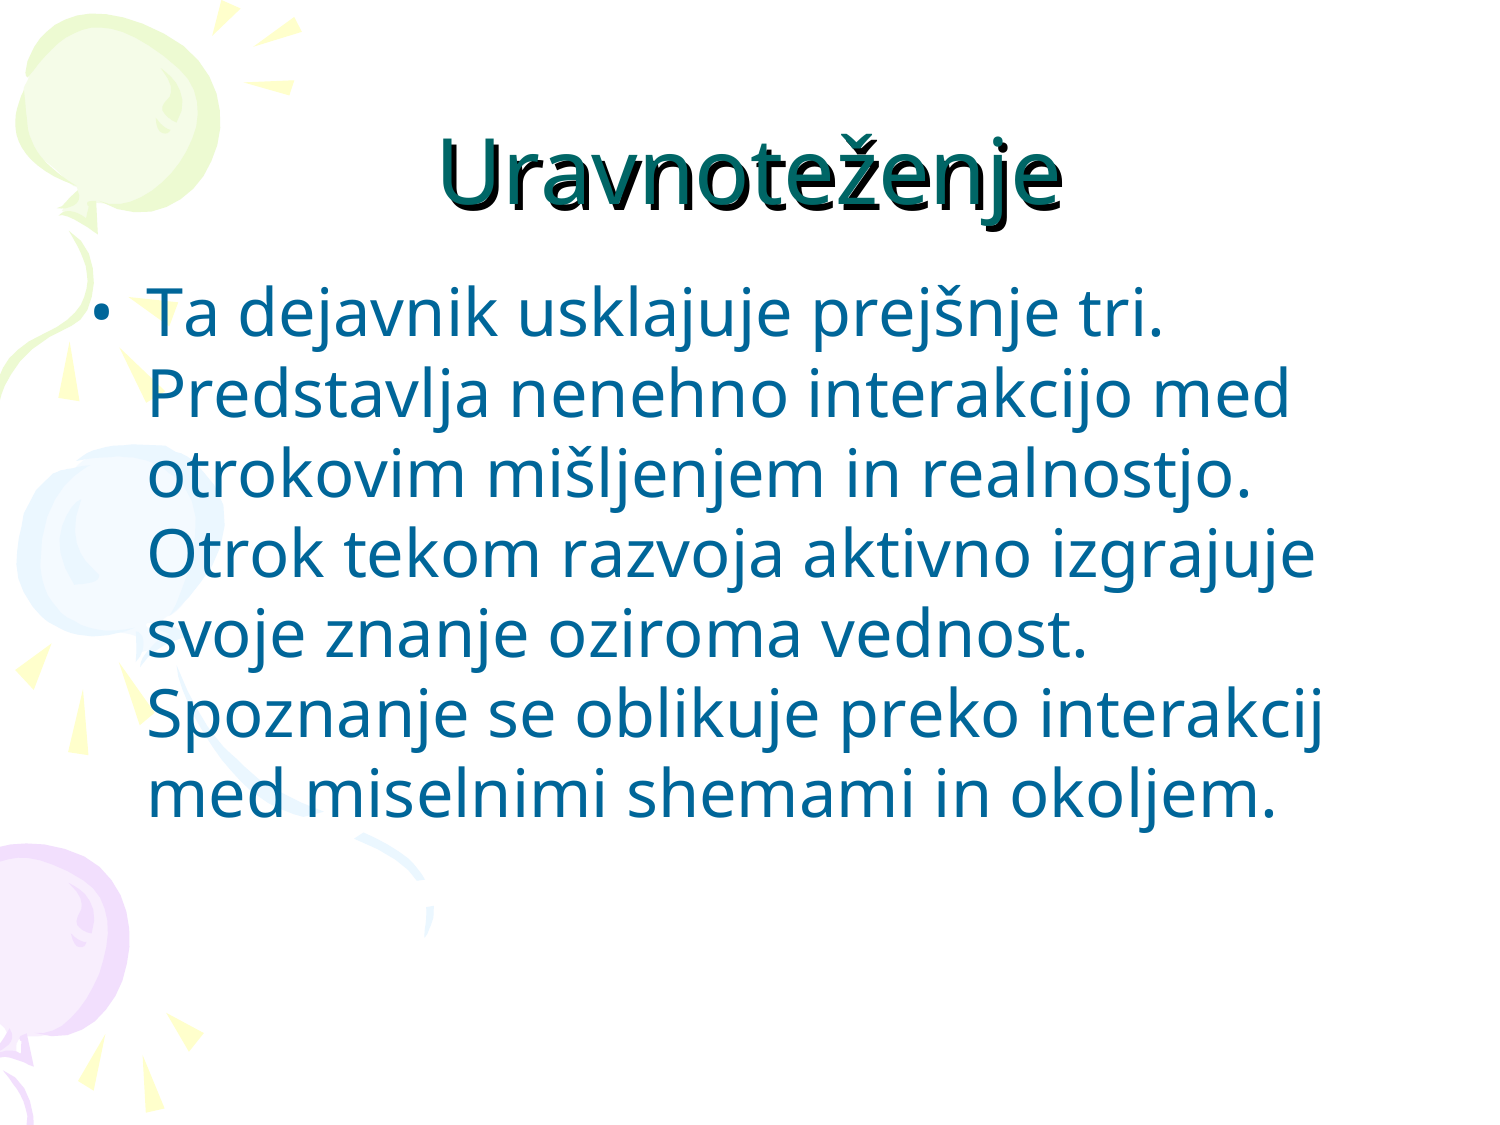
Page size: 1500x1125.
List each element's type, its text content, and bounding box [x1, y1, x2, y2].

title Uravnoteženje [72, 16, 1426, 233]
list Ta dejavnik usklajuje prejšnje tri. Predstavlja nenehno interakcijo med otrokovim mišljenjem in realnostjo. Otrok tekom razvoja aktivno izgrajuje svoje znanje oziroma vednost. Spoznanje se oblikuje preko interakcij med miselnimi shemami in okoljem. [75, 262, 1426, 994]
